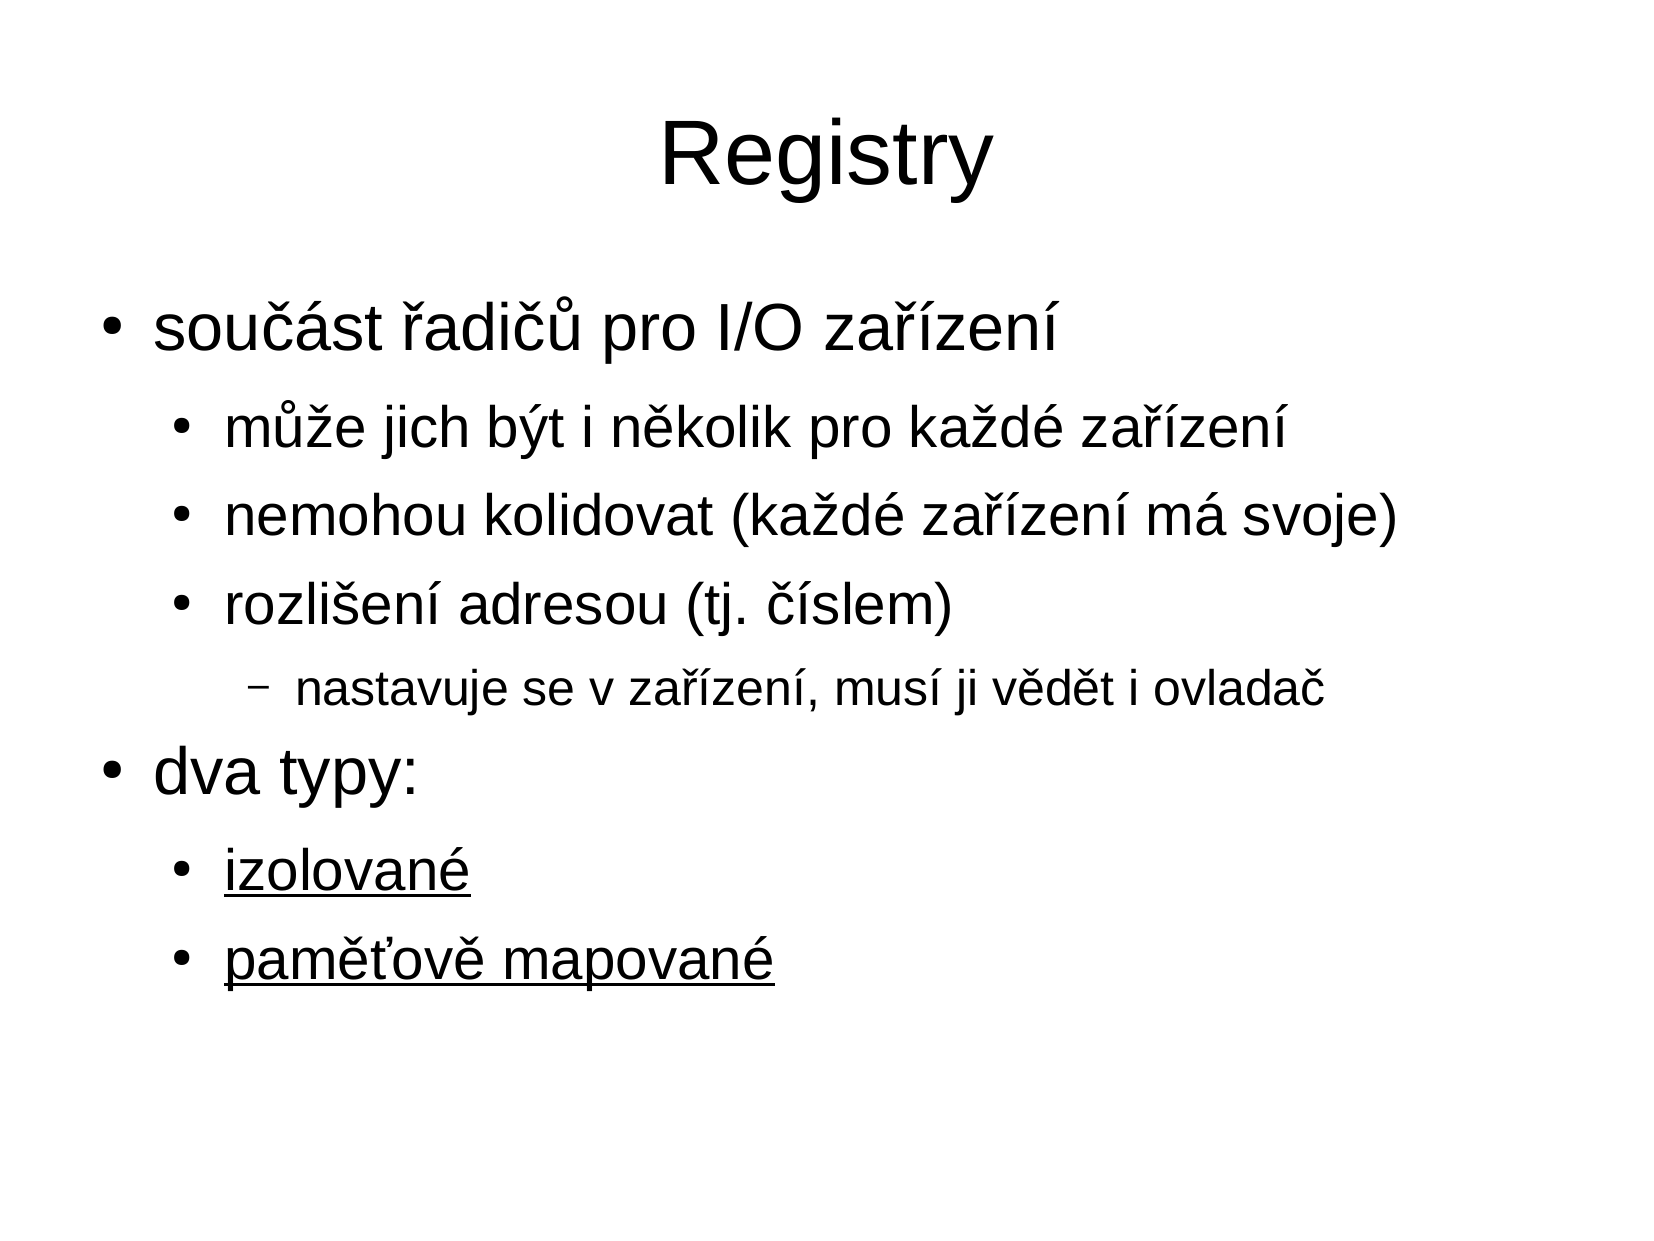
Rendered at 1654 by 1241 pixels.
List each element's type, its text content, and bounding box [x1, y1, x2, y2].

title Registry [82, 56, 1571, 250]
list součást řadičů pro I/O zařízení může jich být i několik pro každé zařízení nemohou kolidovat (každé zařízení má svoje) rozlišení adresou (tj. číslem) nastavuje se v zařízení, musí ji vědět i ovladač dva typy: izolované paměťově mapované [82, 290, 1571, 1094]
